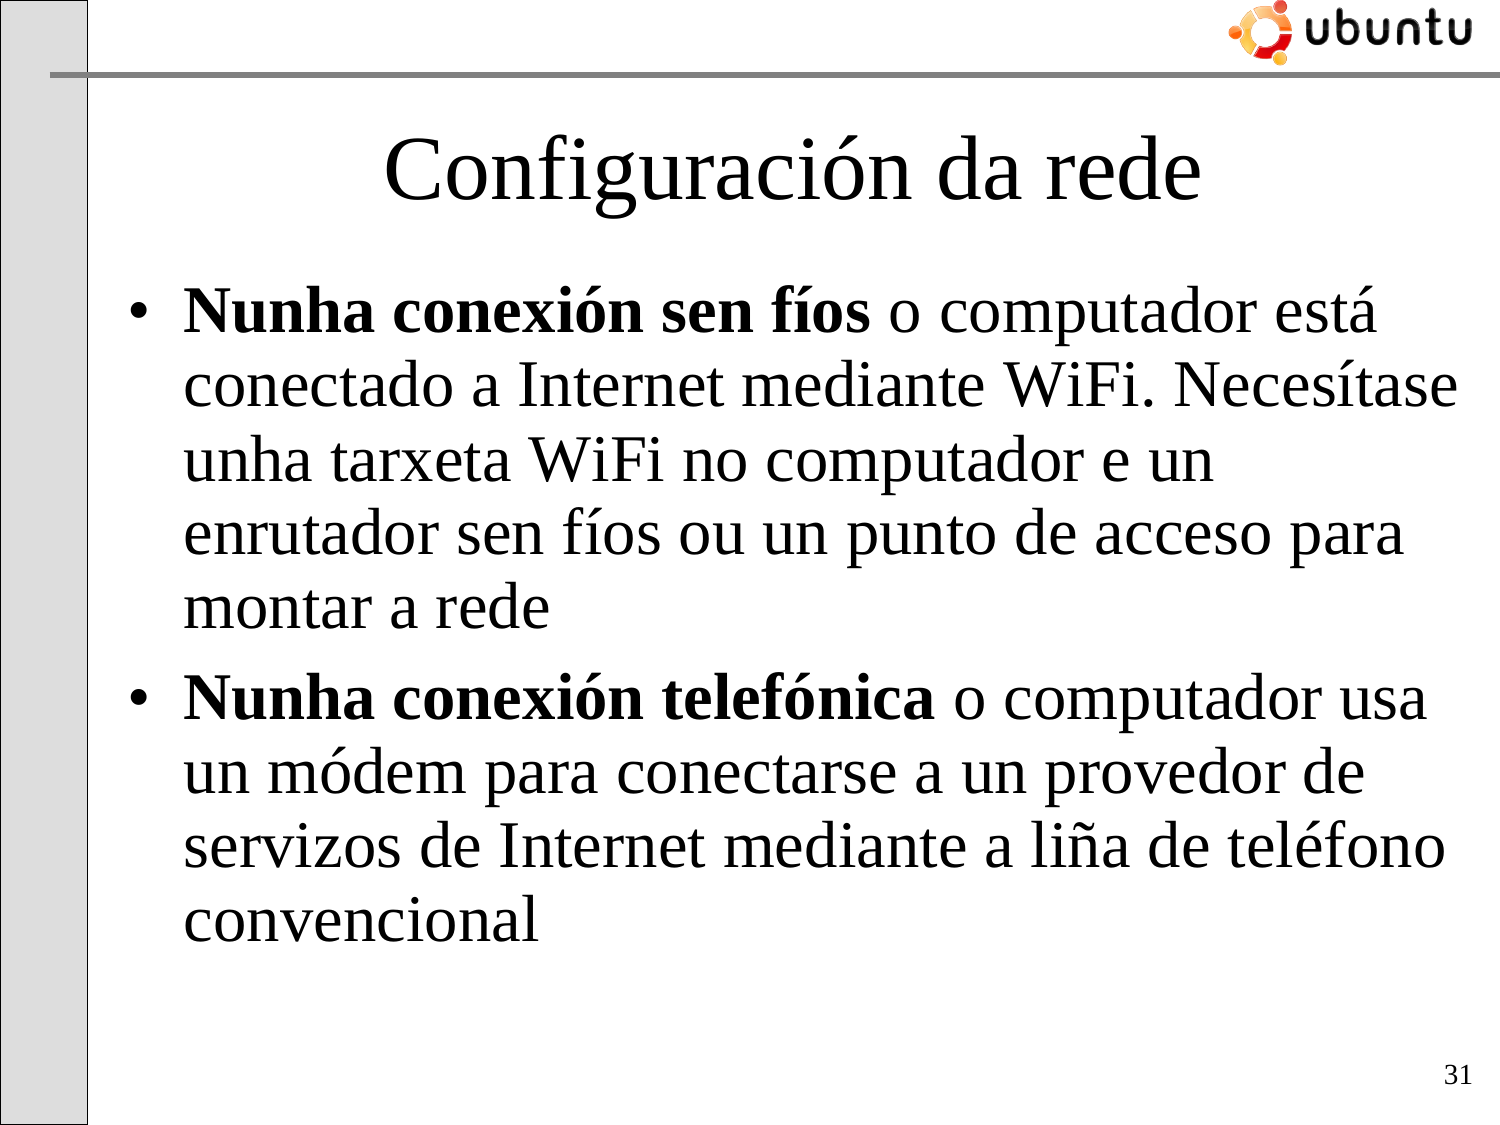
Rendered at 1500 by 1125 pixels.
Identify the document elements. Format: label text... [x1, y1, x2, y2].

title Configuración da rede [112, 99, 1477, 237]
list Nunha conexión sen fíos o computador está conectado a Internet mediante WiFi. Necesítase unha tarxeta WiFi no computador e un enrutador sen fíos ou un punto de acceso para montar a rede Nunha conexión telefónica o computador usa un módem para conectarse a un provedor de servizos de Internet mediante a liña de teléfono convencional [112, 265, 1477, 1000]
picture [1221, 0, 1483, 71]
